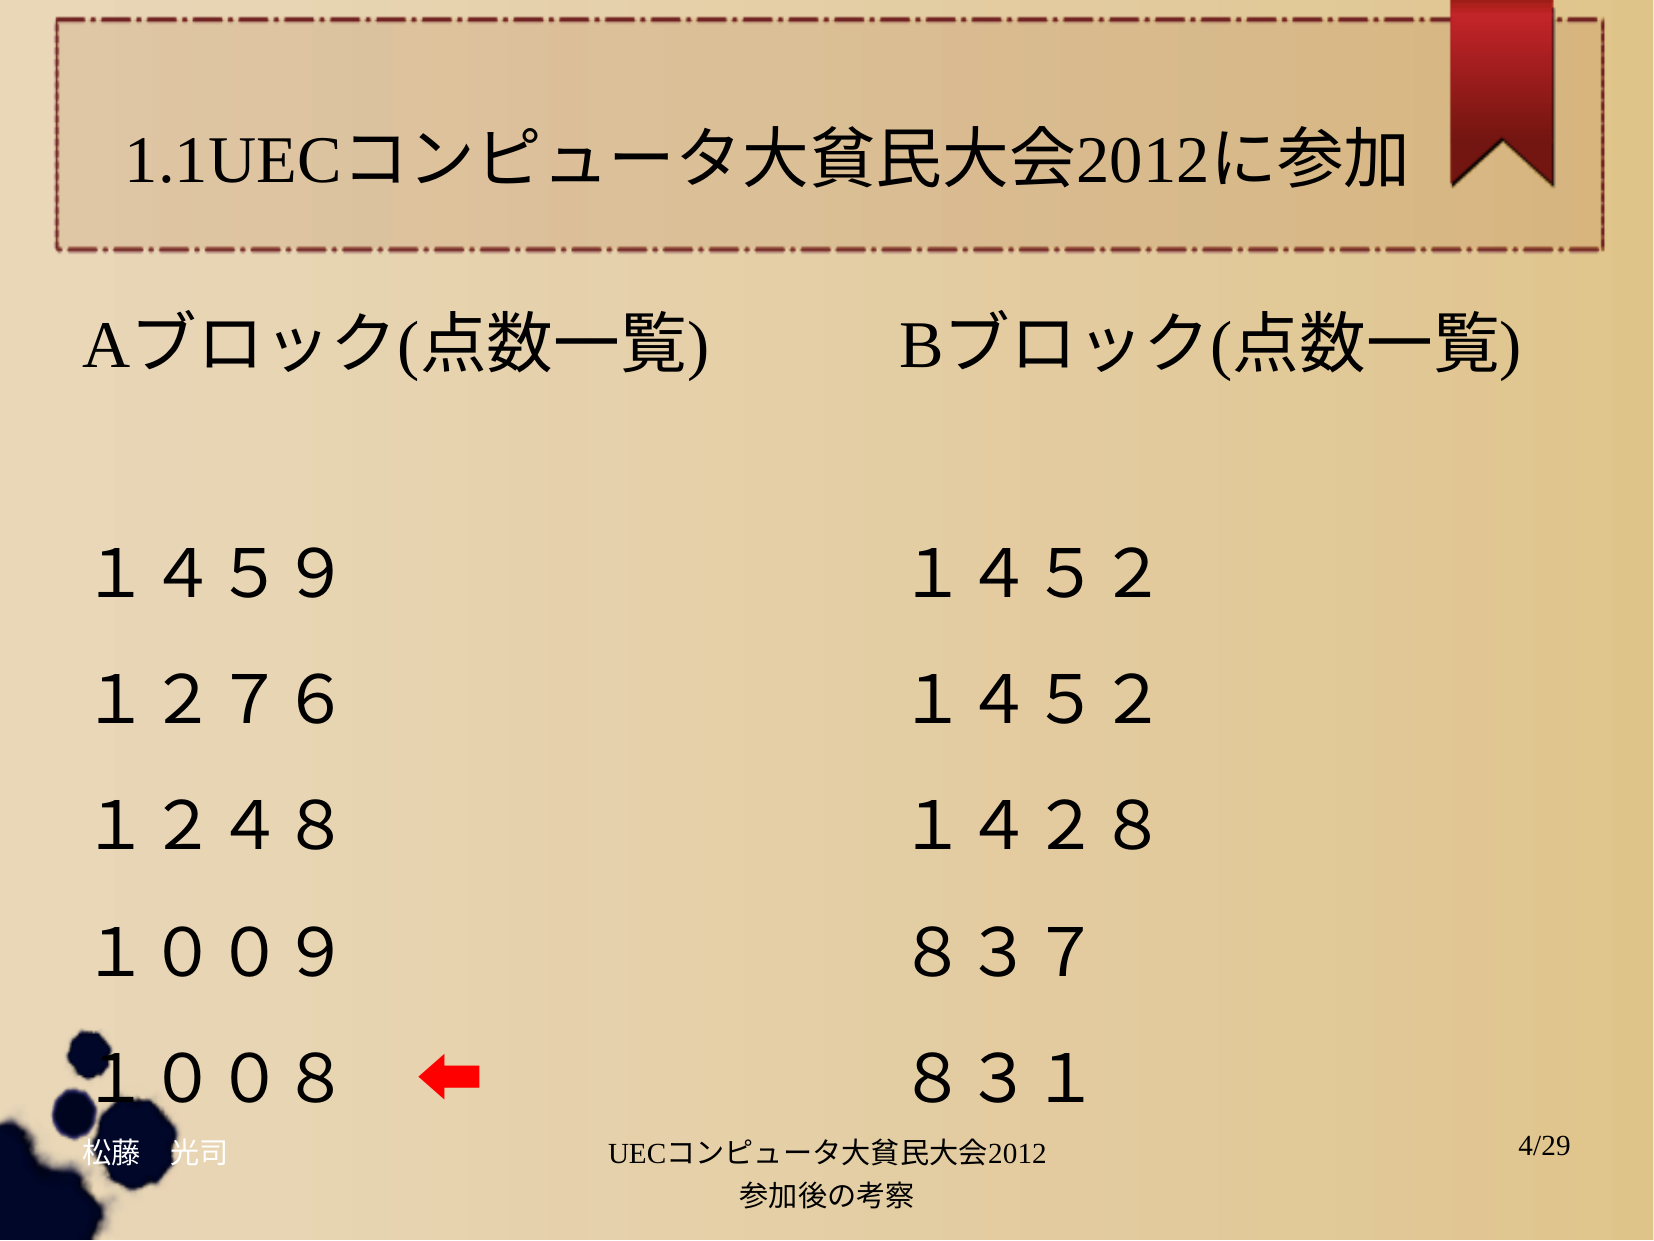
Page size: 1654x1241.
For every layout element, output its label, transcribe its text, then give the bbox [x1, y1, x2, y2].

title 1.1UECコンピュータ大貧民大会2012に参加 [82, 49, 1453, 257]
list Bブロック(点数一覧) １４５２ １４５２ １４２８ ８３７ ８３１ [828, 290, 1539, 1010]
picture [0, 0, 1654, 1240]
list Aブロック(点数一覧) １４５９ １２７６ １２４８ １００９ １００８ ⬅ [82, 290, 793, 1010]
